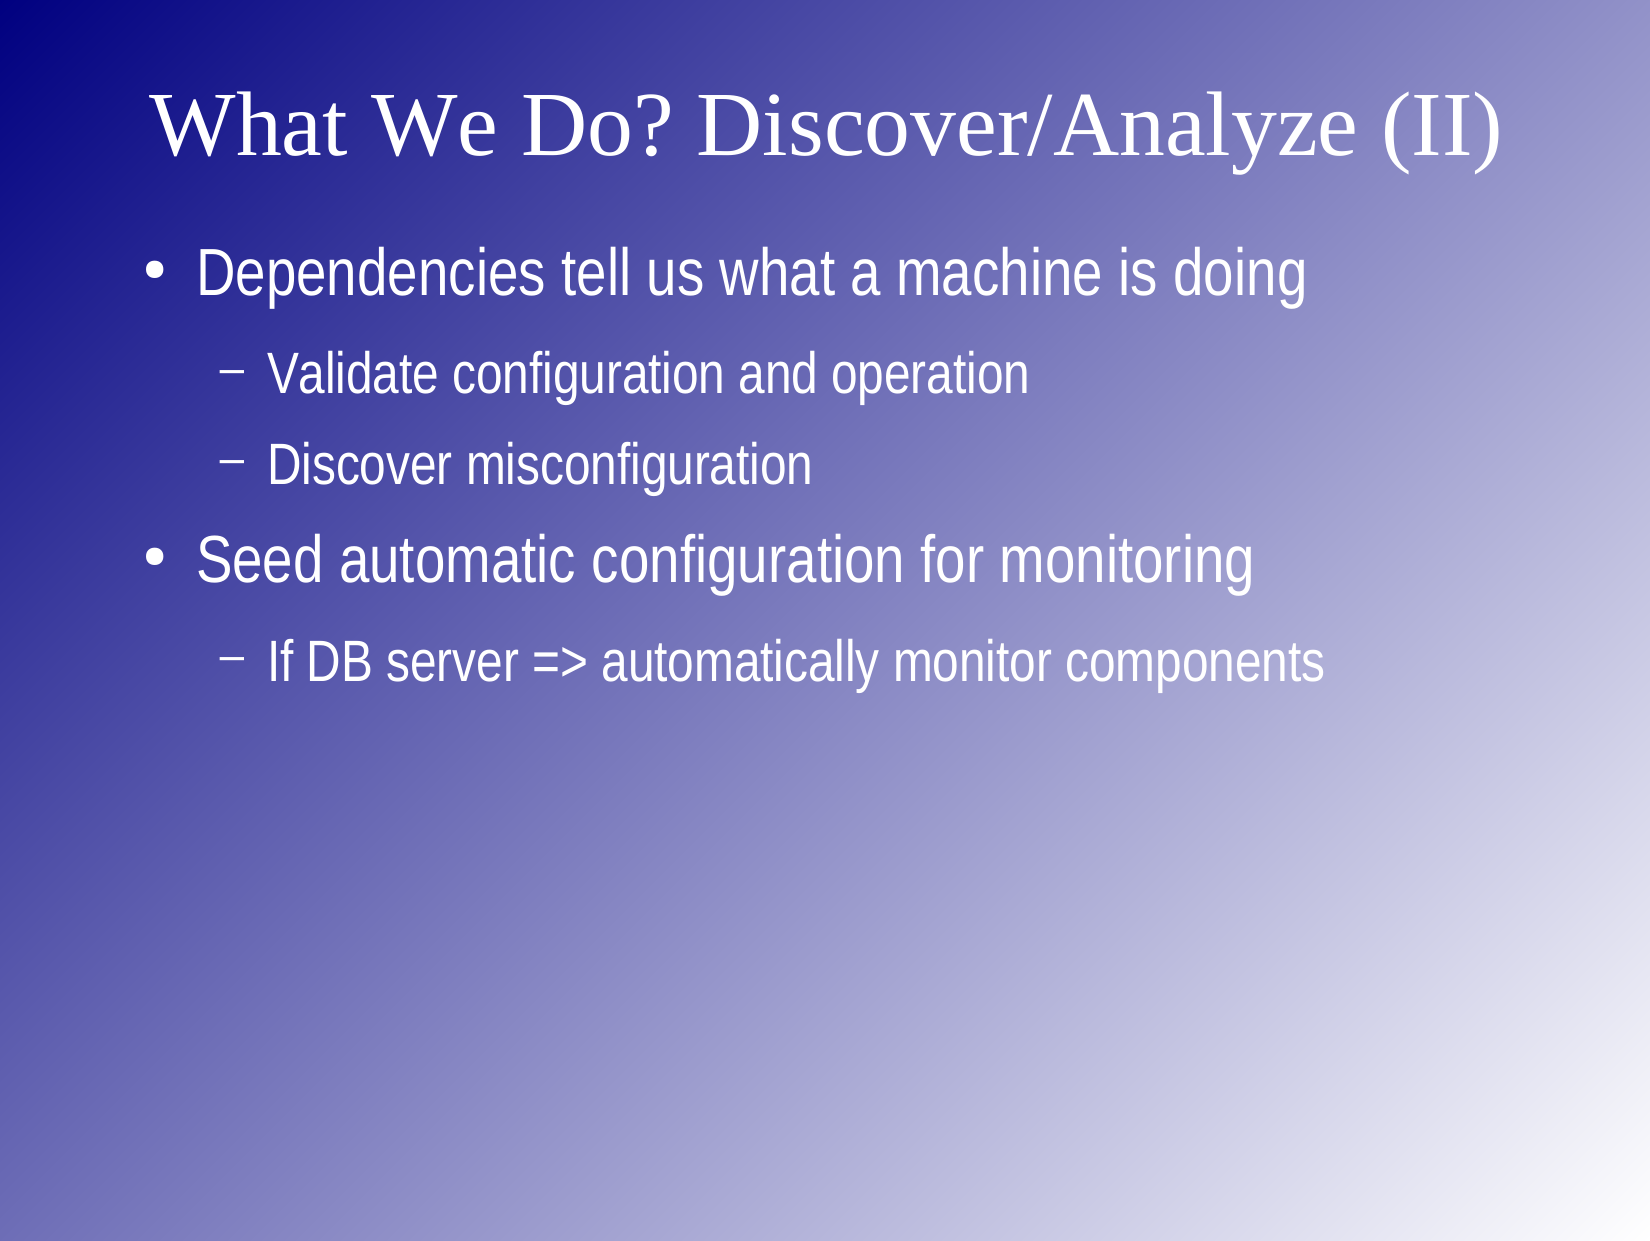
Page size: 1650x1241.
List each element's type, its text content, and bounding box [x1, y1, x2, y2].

list Dependencies tell us what a machine is doing Validate configuration and operation Discover misconfiguration Seed automatic configuration for monitoring If DB server => automatically monitor components [125, 233, 1535, 1000]
title What We Do? Discover/Analyze (II) [123, 27, 1533, 221]
